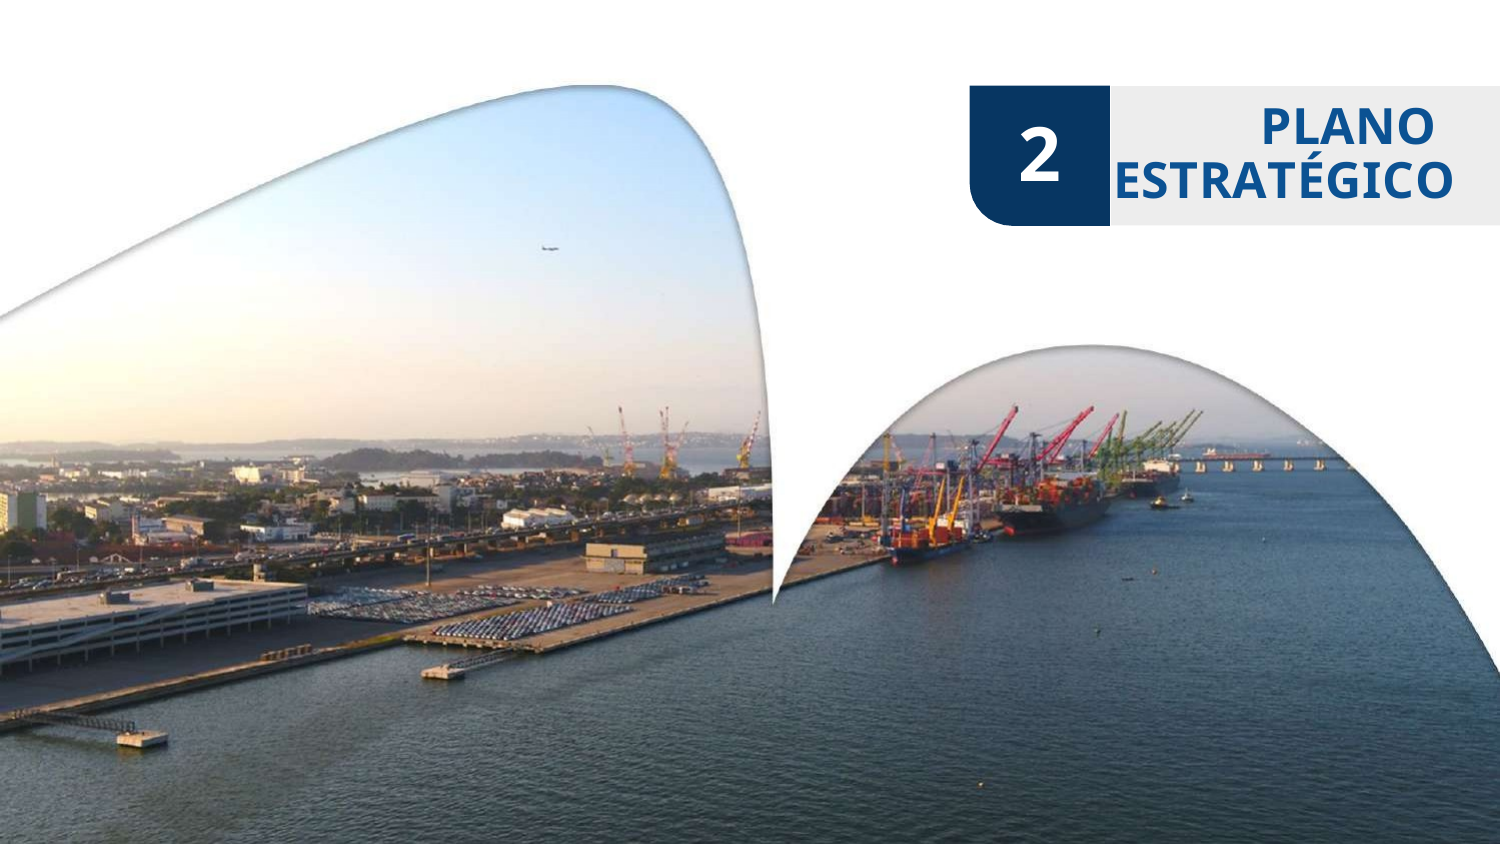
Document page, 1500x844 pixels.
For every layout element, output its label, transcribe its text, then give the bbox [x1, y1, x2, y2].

text_box 2 [1016, 104, 1064, 199]
picture [0, 78, 1500, 844]
text_box [969, 85, 1110, 226]
title PLANO ESTRATÉGICO [1111, 92, 1496, 211]
text_box [1111, 86, 1500, 226]
